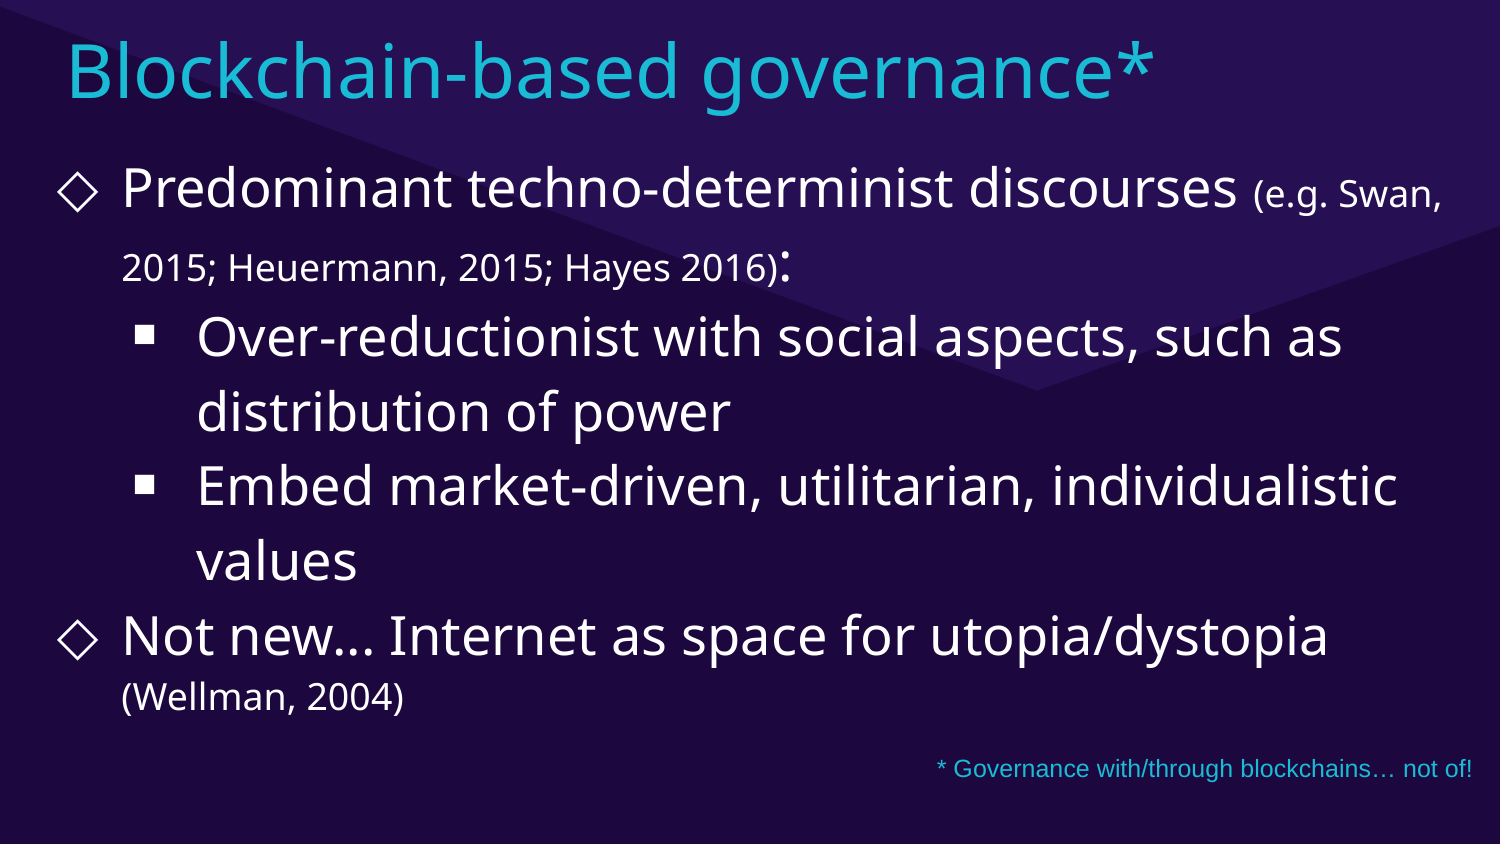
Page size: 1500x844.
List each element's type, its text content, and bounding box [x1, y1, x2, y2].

title Blockchain-based governance* [50, 22, 1472, 128]
list Predominant techno-determinist discourses (e.g. Swan, 2015; Heuermann, 2015; Hayes 2016): Over-reductionist with social aspects, such as distribution of power Embed market-driven, utilitarian, individualistic values Not new... Internet as space for utopia/dystopia (Wellman, 2004) [31, 128, 1484, 777]
text_box * Governance with/through blockchains… not of! [921, 710, 1500, 825]
